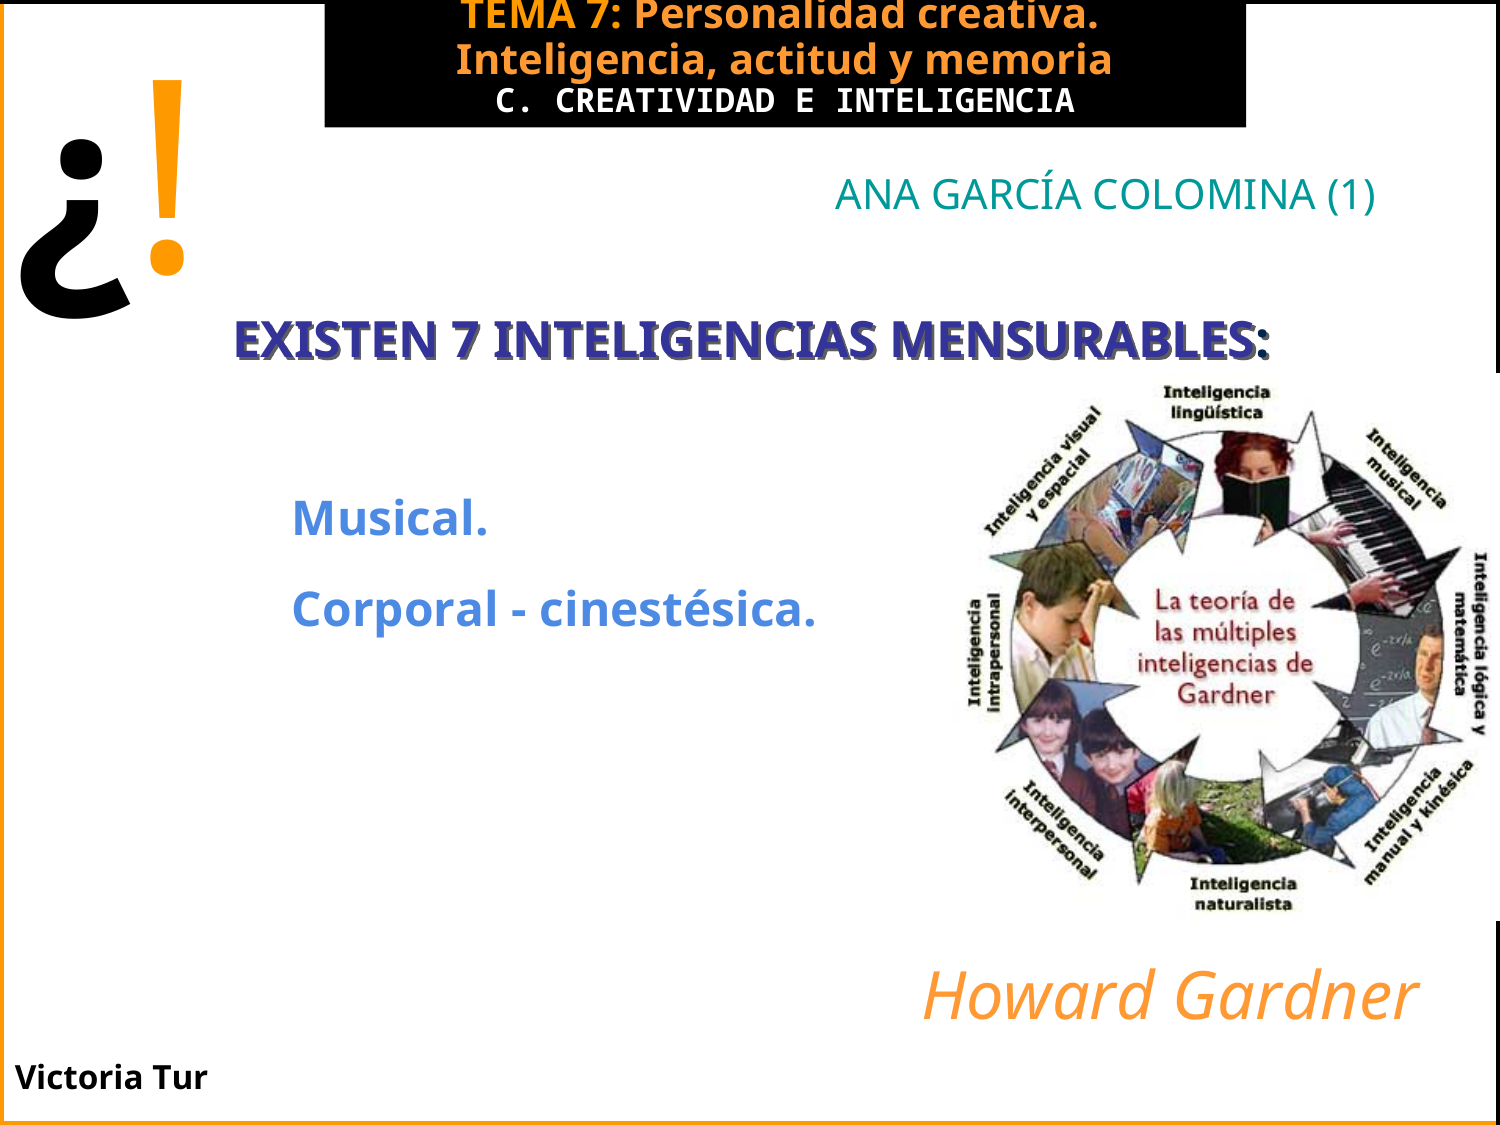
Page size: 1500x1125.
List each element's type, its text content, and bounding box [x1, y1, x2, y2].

picture [953, 373, 1500, 921]
text_box Howard Gardner [906, 940, 1435, 1047]
text_box Musical. Corporal - cinestésica. [277, 385, 953, 617]
text_box EXISTEN 7 INTELIGENCIAS MENSURABLES: [218, 298, 1400, 379]
text_box ANA GARCÍA COLOMINA (1) [820, 157, 1444, 230]
